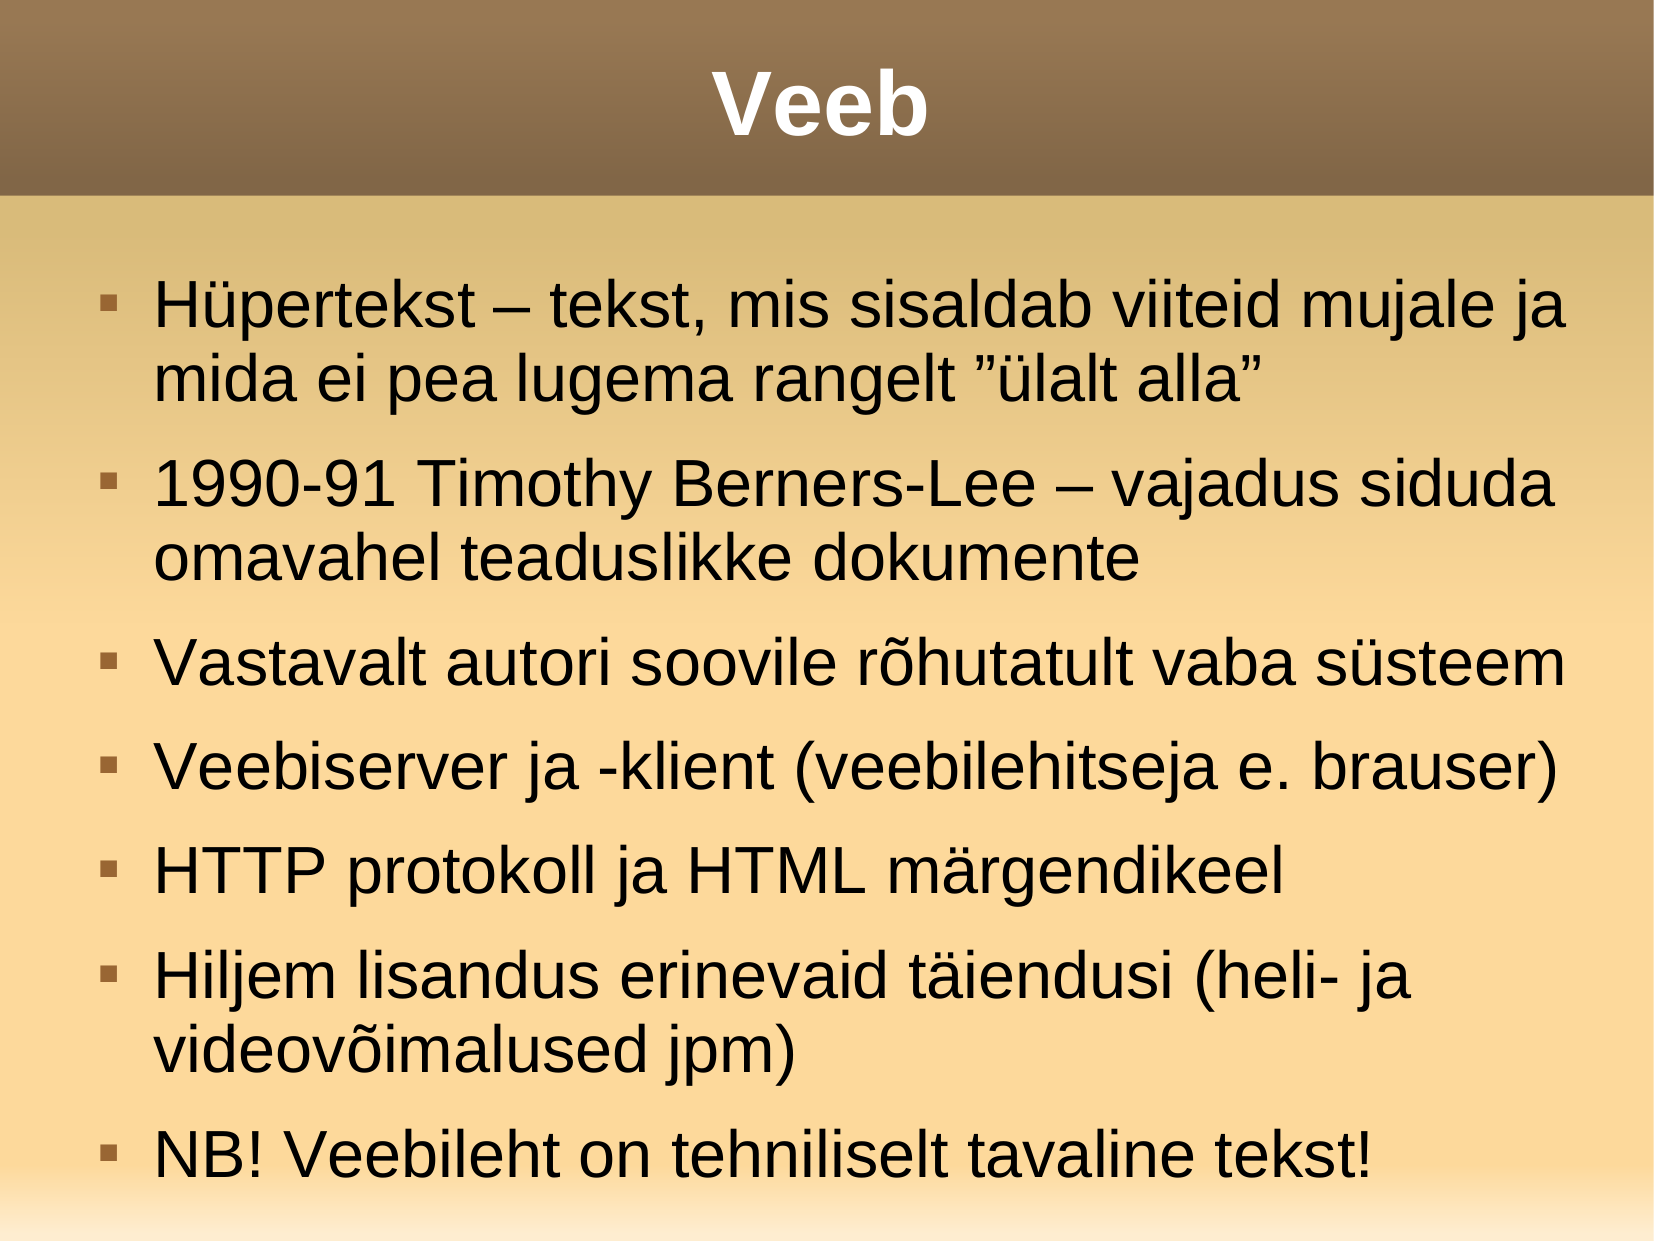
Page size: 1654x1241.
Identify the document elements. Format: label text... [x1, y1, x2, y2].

list Hüpertekst – tekst, mis sisaldab viiteid mujale ja mida ei pea lugema rangelt ”ülalt alla” 1990-91 Timothy Berners-Lee – vajadus siduda omavahel teaduslikke dokumente Vastavalt autori soovile rõhutatult vaba süsteem Veebiserver ja -klient (veebilehitseja e. brauser) HTTP protokoll ja HTML märgendikeel Hiljem lisandus erinevaid täiendusi (heli- ja videovõimalused jpm) NB! Veebileht on tehniliselt tavaline tekst! [82, 266, 1595, 1192]
title Veeb [76, 7, 1565, 200]
picture [0, 0, 1654, 1241]
